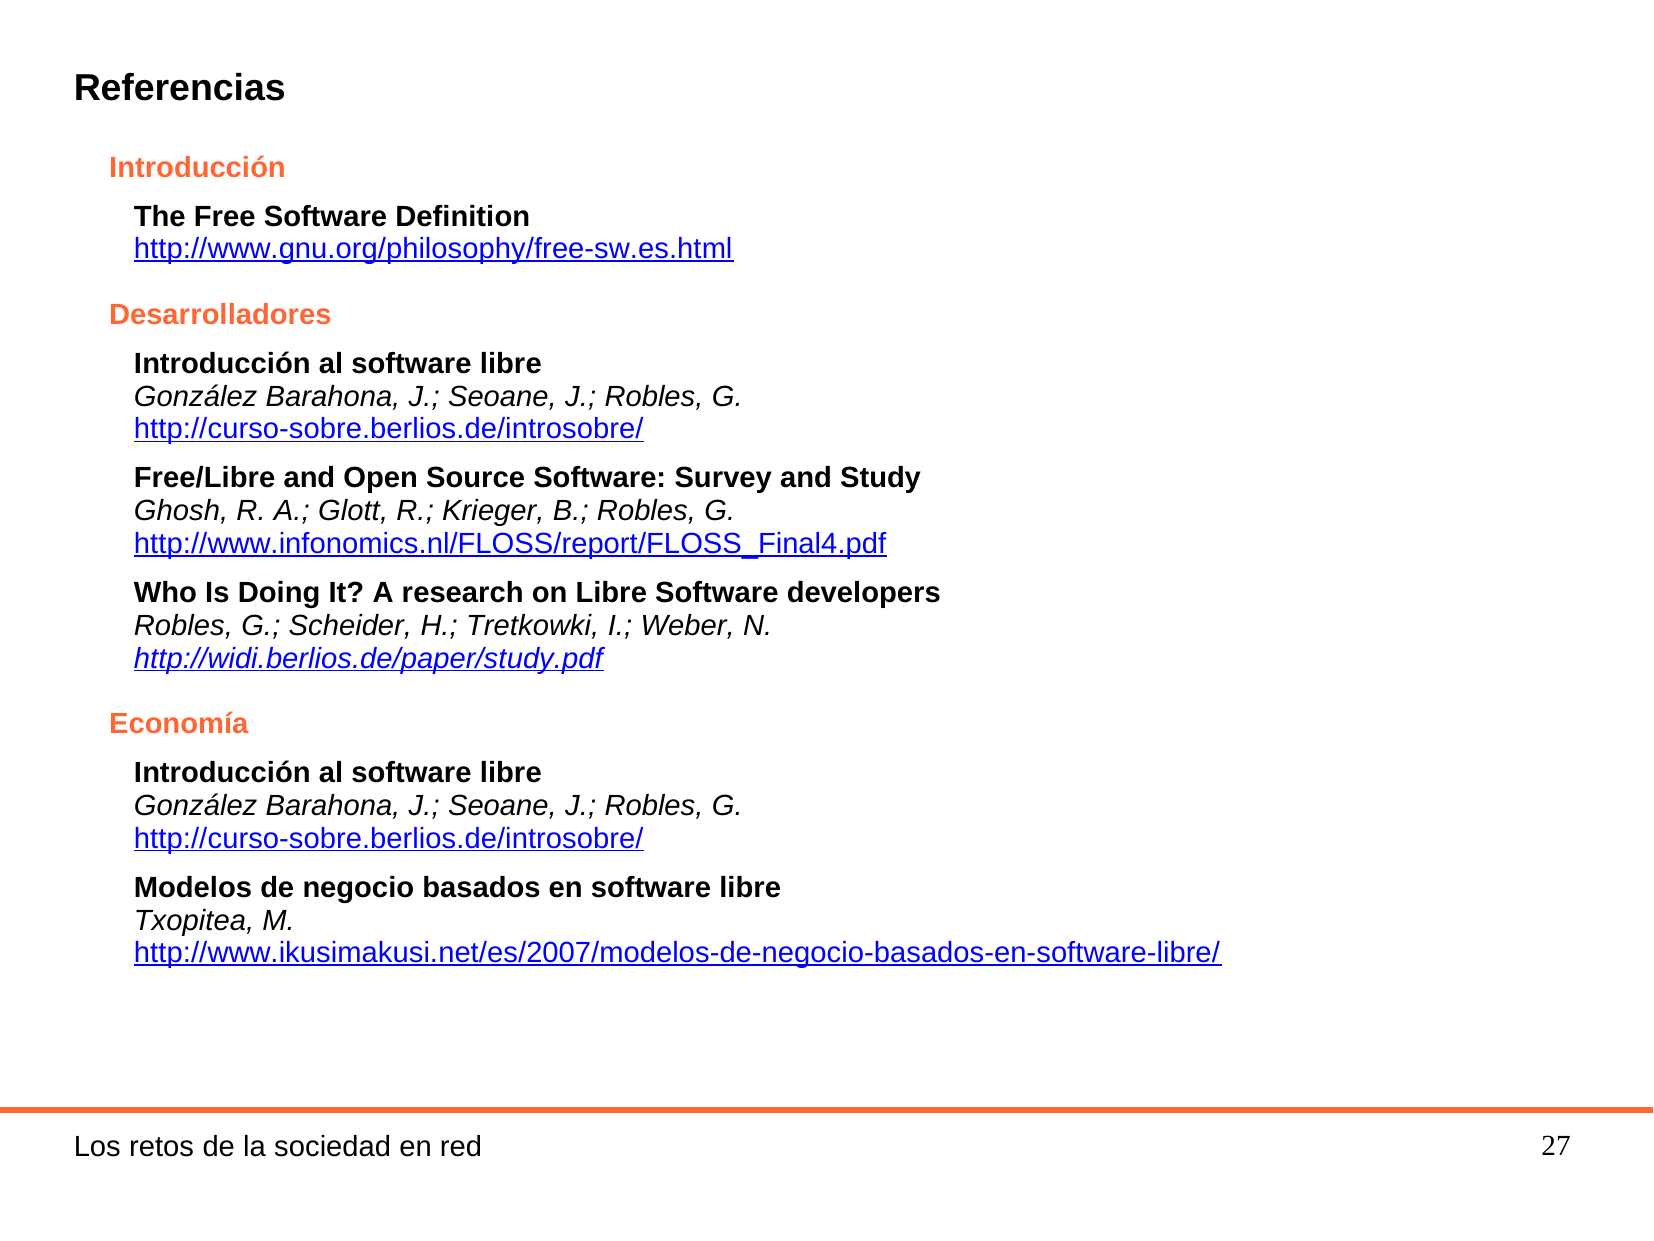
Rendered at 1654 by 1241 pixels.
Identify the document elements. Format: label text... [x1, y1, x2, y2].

text_box Referencias Introducción The Free Software Definition http://www.gnu.org/philosophy/free-sw.es.html Desarrolladores Introducción al software libre González Barahona, J.; Seoane, J.; Robles, G. http://curso-sobre.berlios.de/introsobre/ Free/Libre and Open Source Software: Survey and Study Ghosh, R. A.; Glott, R.; Krieger, B.; Robles, G. http://www.infonomics.nl/FLOSS/report/FLOSS_Final4.pdf Who Is Doing It? A research on Libre Software developers Robles, G.; Scheider, H.; Tretkowki, I.; Weber, N. http://widi.berlios.de/paper/study.pdf Economía Introducción al software libre González Barahona, J.; Seoane, J.; Robles, G. http://curso-sobre.berlios.de/introsobre/ Modelos de negocio basados en software libre Txopitea, M. http://www.ikusimakusi.net/es/2007/modelos-de-negocio-basados-en-software-libre/ [59, 59, 1595, 1051]
text_box Los retos de la sociedad en red [59, 1122, 975, 1172]
